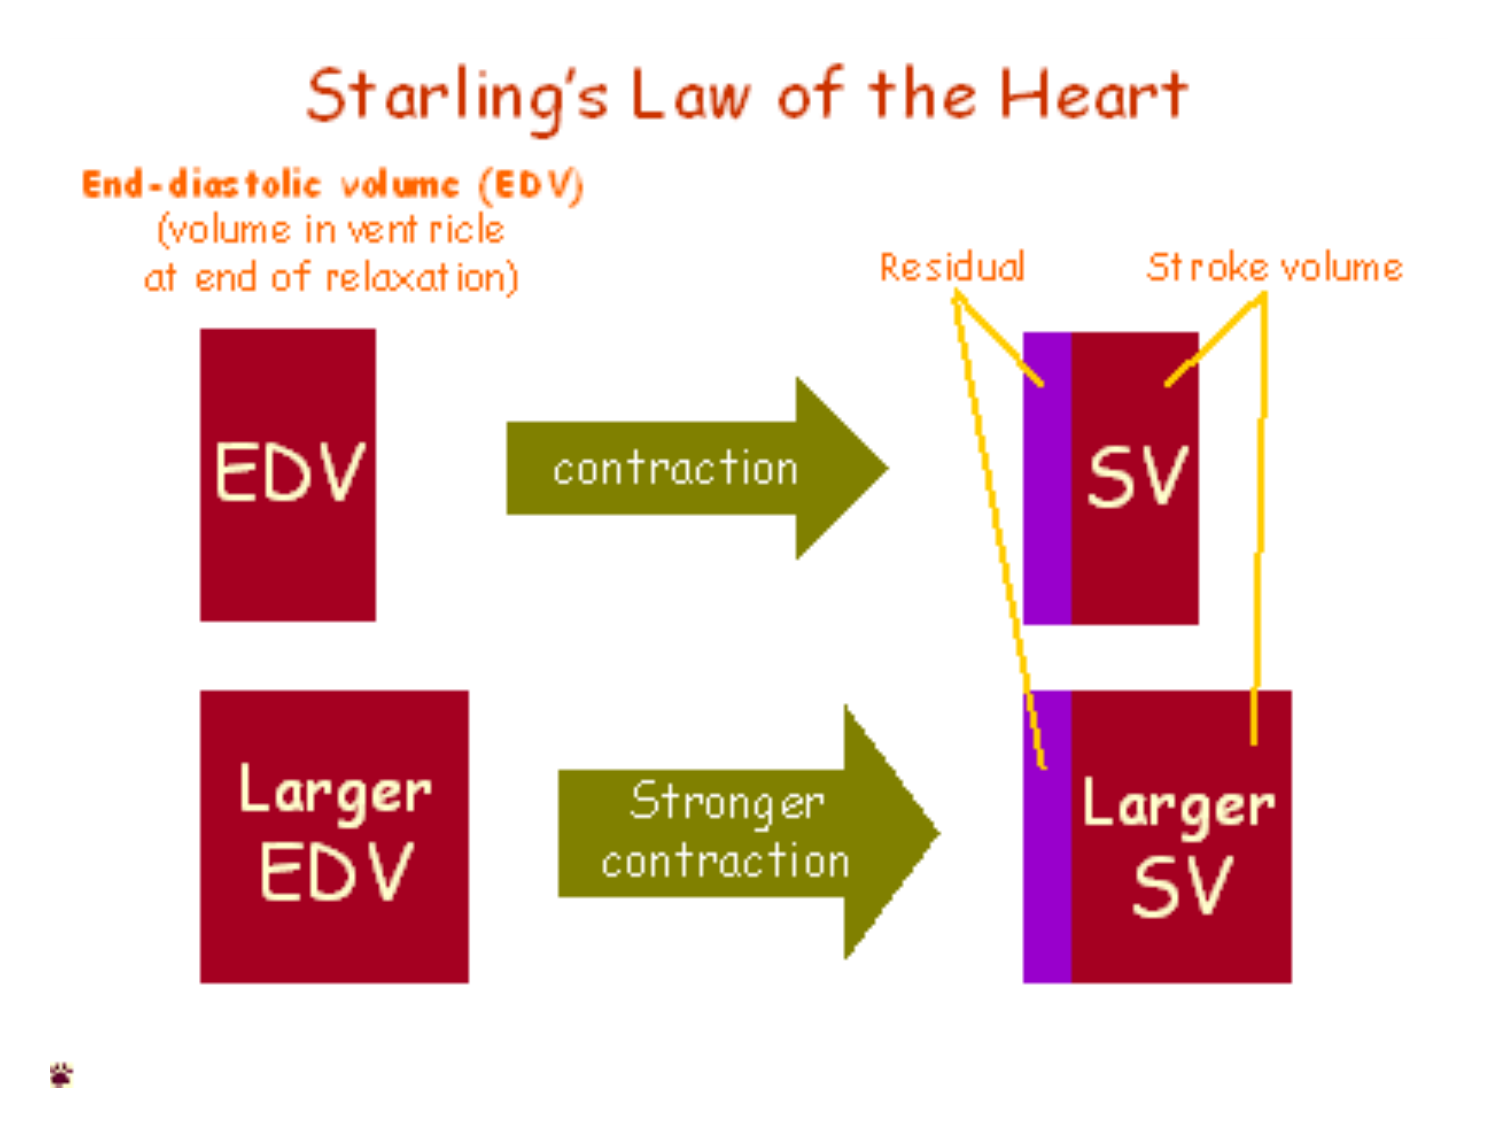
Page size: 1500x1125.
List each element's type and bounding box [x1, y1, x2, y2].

picture [50, 37, 1448, 1088]
